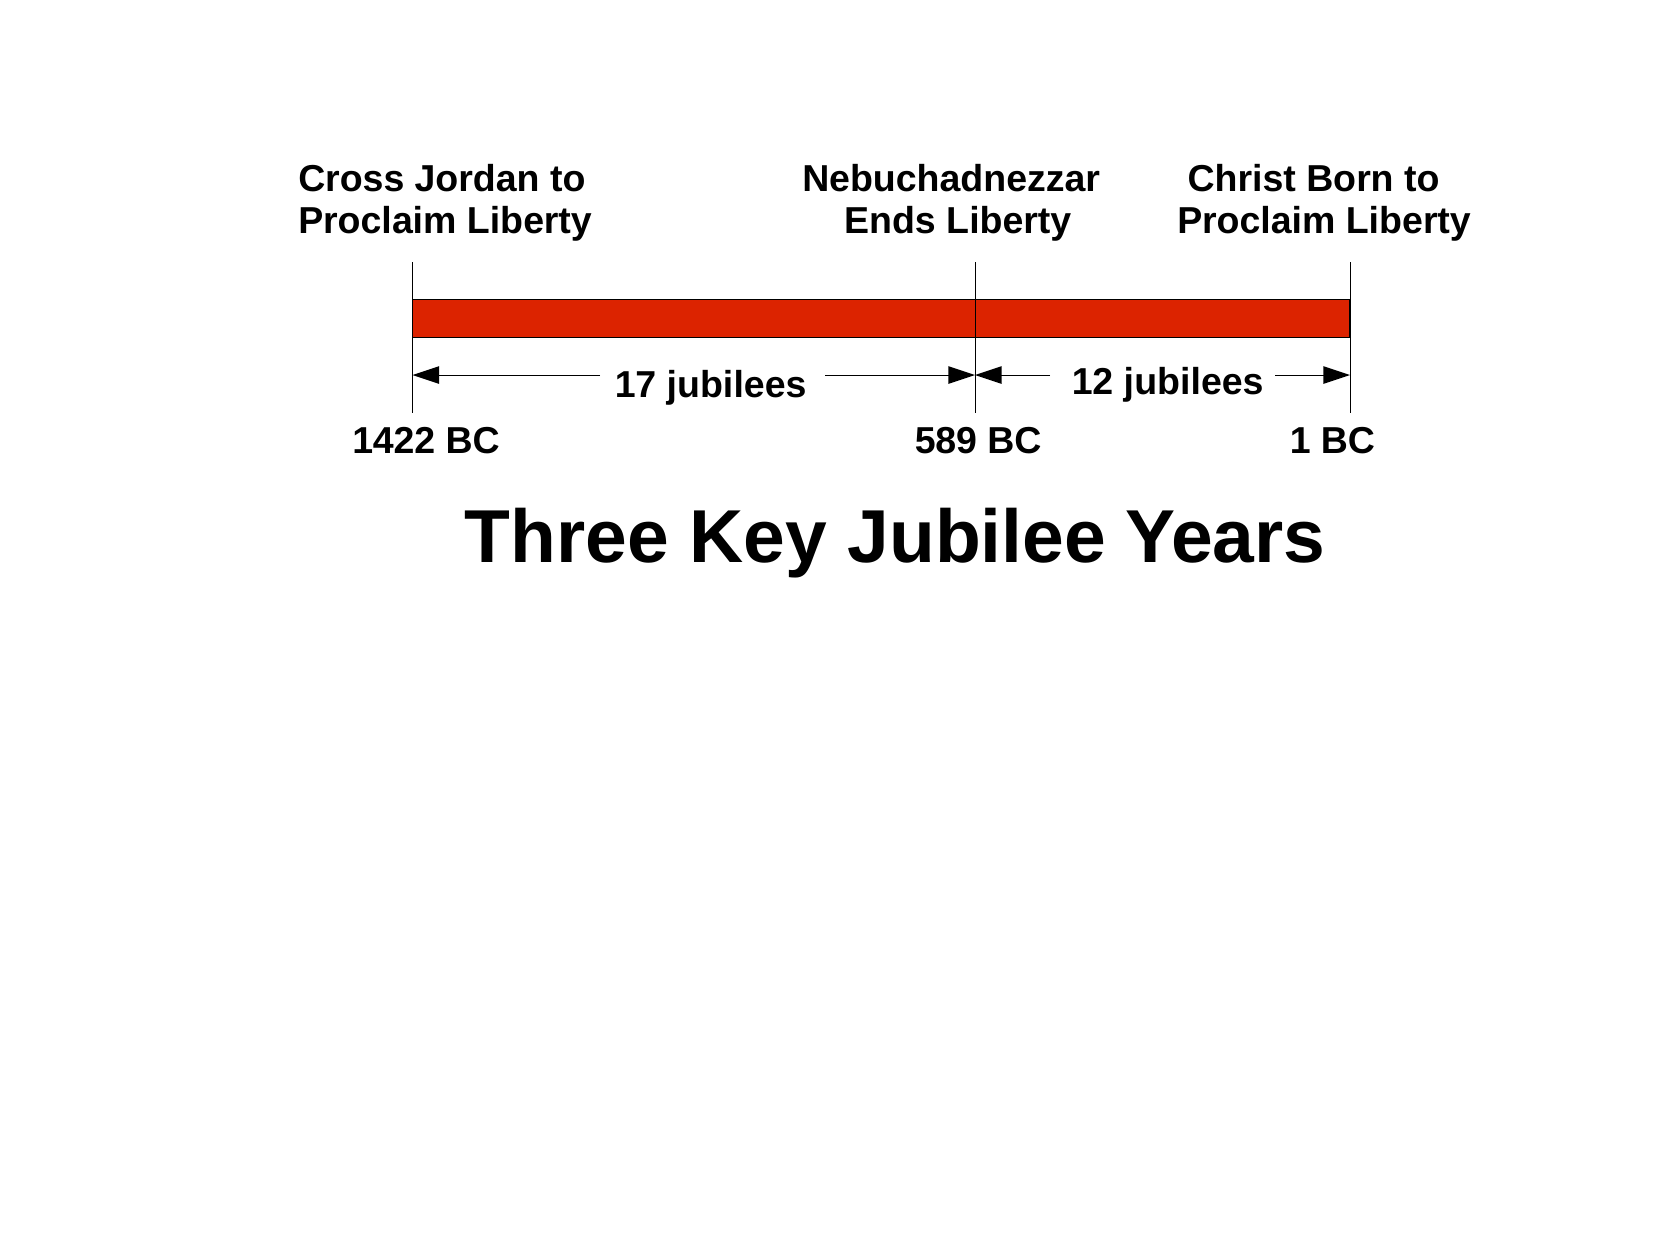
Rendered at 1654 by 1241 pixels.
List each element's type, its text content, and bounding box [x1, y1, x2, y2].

text_box Cross Jordan to Proclaim Liberty [262, 150, 638, 249]
text_box Three Key Jubilee Years [450, 487, 1463, 587]
text_box [413, 299, 975, 338]
text_box 589 BC [900, 412, 1088, 487]
text_box Christ Born to Proclaim Liberty [1162, 150, 1501, 249]
text_box Nebuchadnezzar Ends Liberty [787, 150, 1162, 249]
text_box [976, 299, 1350, 338]
text_box 1422 BC [337, 412, 638, 470]
text_box 1 BC [1275, 412, 1426, 470]
text_box 17 jubilees [600, 355, 901, 413]
text_box 12 jubilees [1057, 353, 1320, 411]
